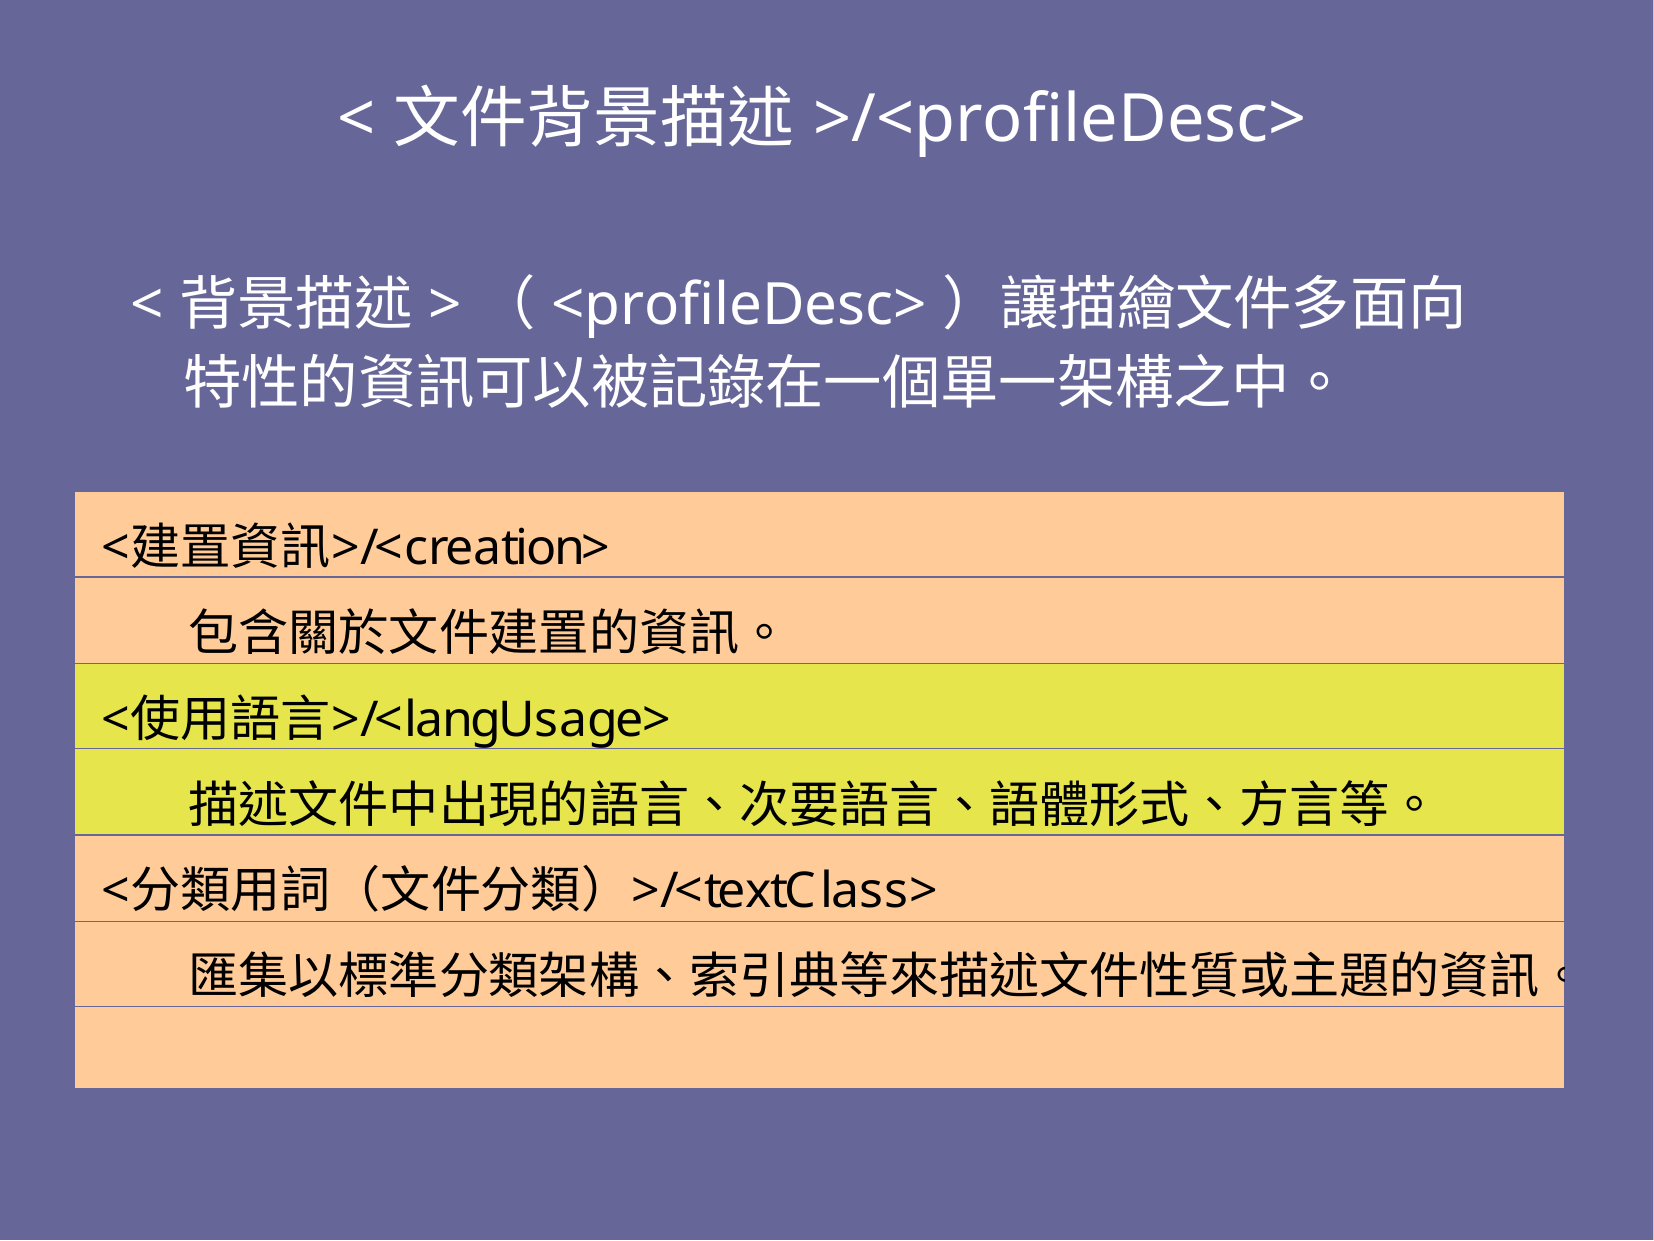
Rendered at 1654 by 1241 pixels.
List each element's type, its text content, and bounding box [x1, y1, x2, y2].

chart [75, 491, 1565, 1088]
list <背景描述>（<profileDesc>）讓描繪文件多面向特性的資訊可以被記錄在一個單一架構之中。 [112, 262, 1525, 419]
title <文件背景描述>/<profileDesc> [112, 37, 1525, 188]
